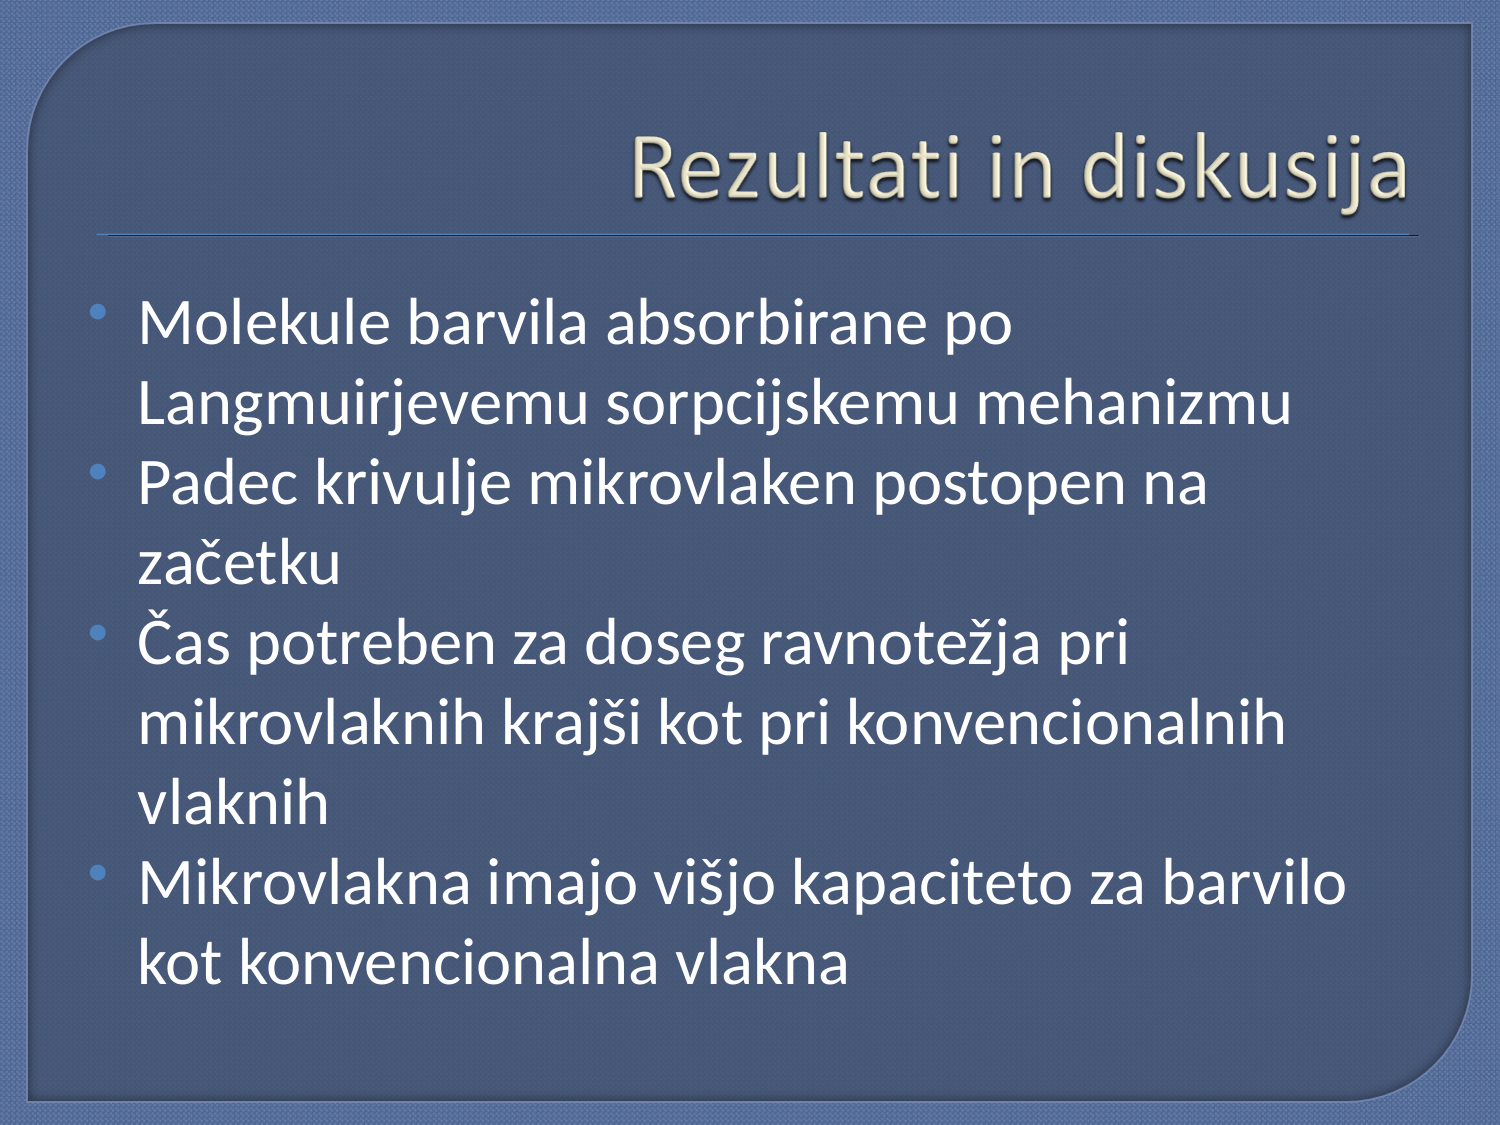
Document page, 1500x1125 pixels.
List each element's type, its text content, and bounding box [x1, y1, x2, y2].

list Molekule barvila absorbirane po Langmuirjevemu sorpcijskemu mehanizmu Padec krivulje mikrovlaken postopen na začetku Čas potreben za doseg ravnotežja pri mikrovlaknih krajši kot pri konvencionalnih vlaknih Mikrovlakna imajo višjo kapaciteto za barvilo kot konvencionalna vlakna [75, 270, 1426, 1013]
text_box [75, 41, 1476, 291]
picture [0, 0, 1500, 1125]
